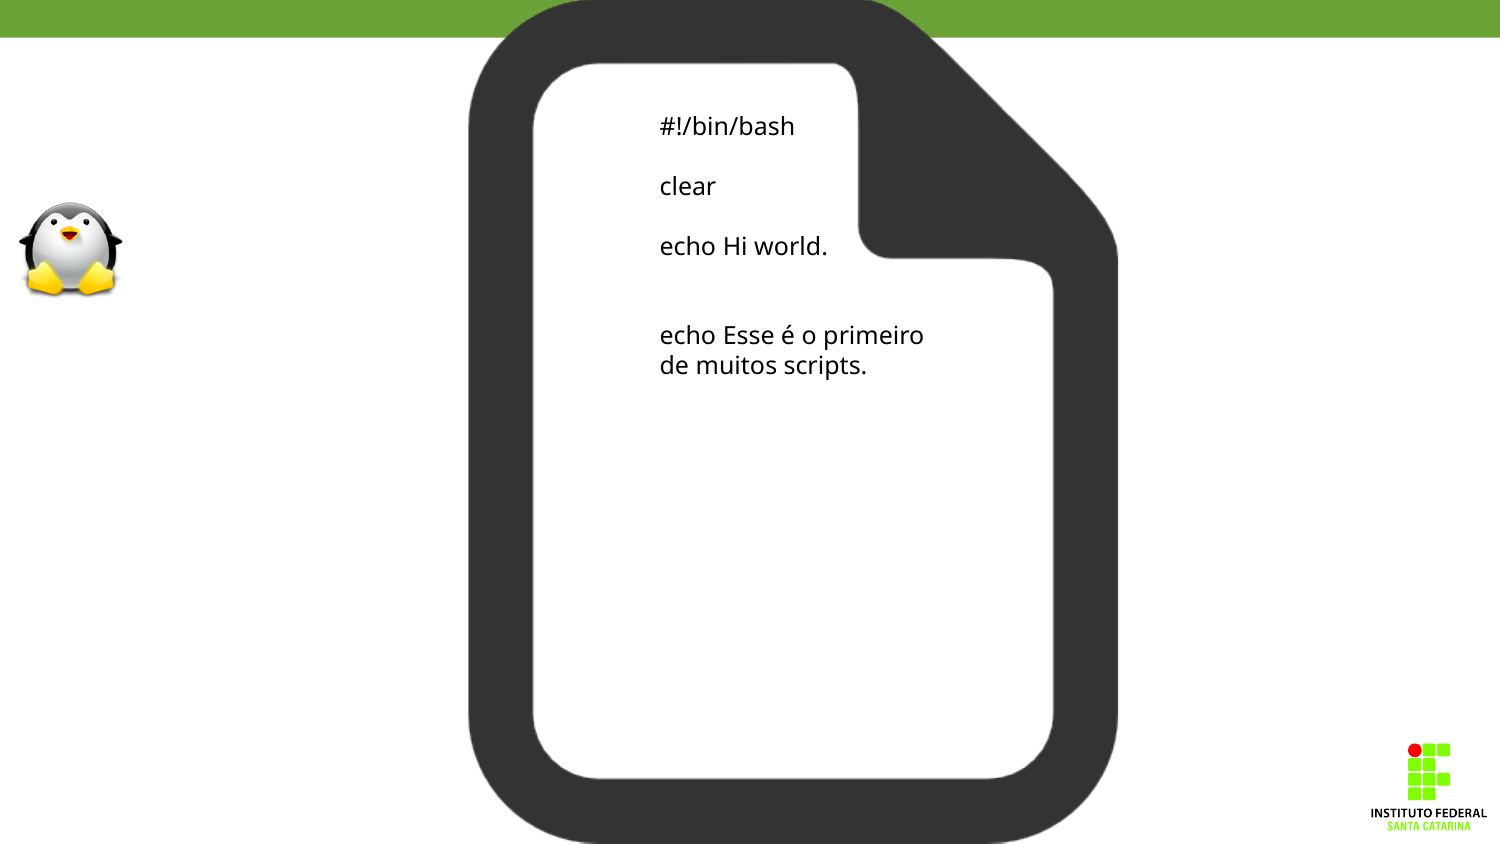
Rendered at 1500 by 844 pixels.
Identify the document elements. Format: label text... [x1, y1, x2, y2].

picture [371, 0, 1216, 844]
picture [1358, 730, 1500, 844]
text_box #!/bin/bash clear echo Hi world. echo Esse é o primeiro de muitos scripts. [644, 102, 940, 448]
picture [17, 198, 124, 304]
